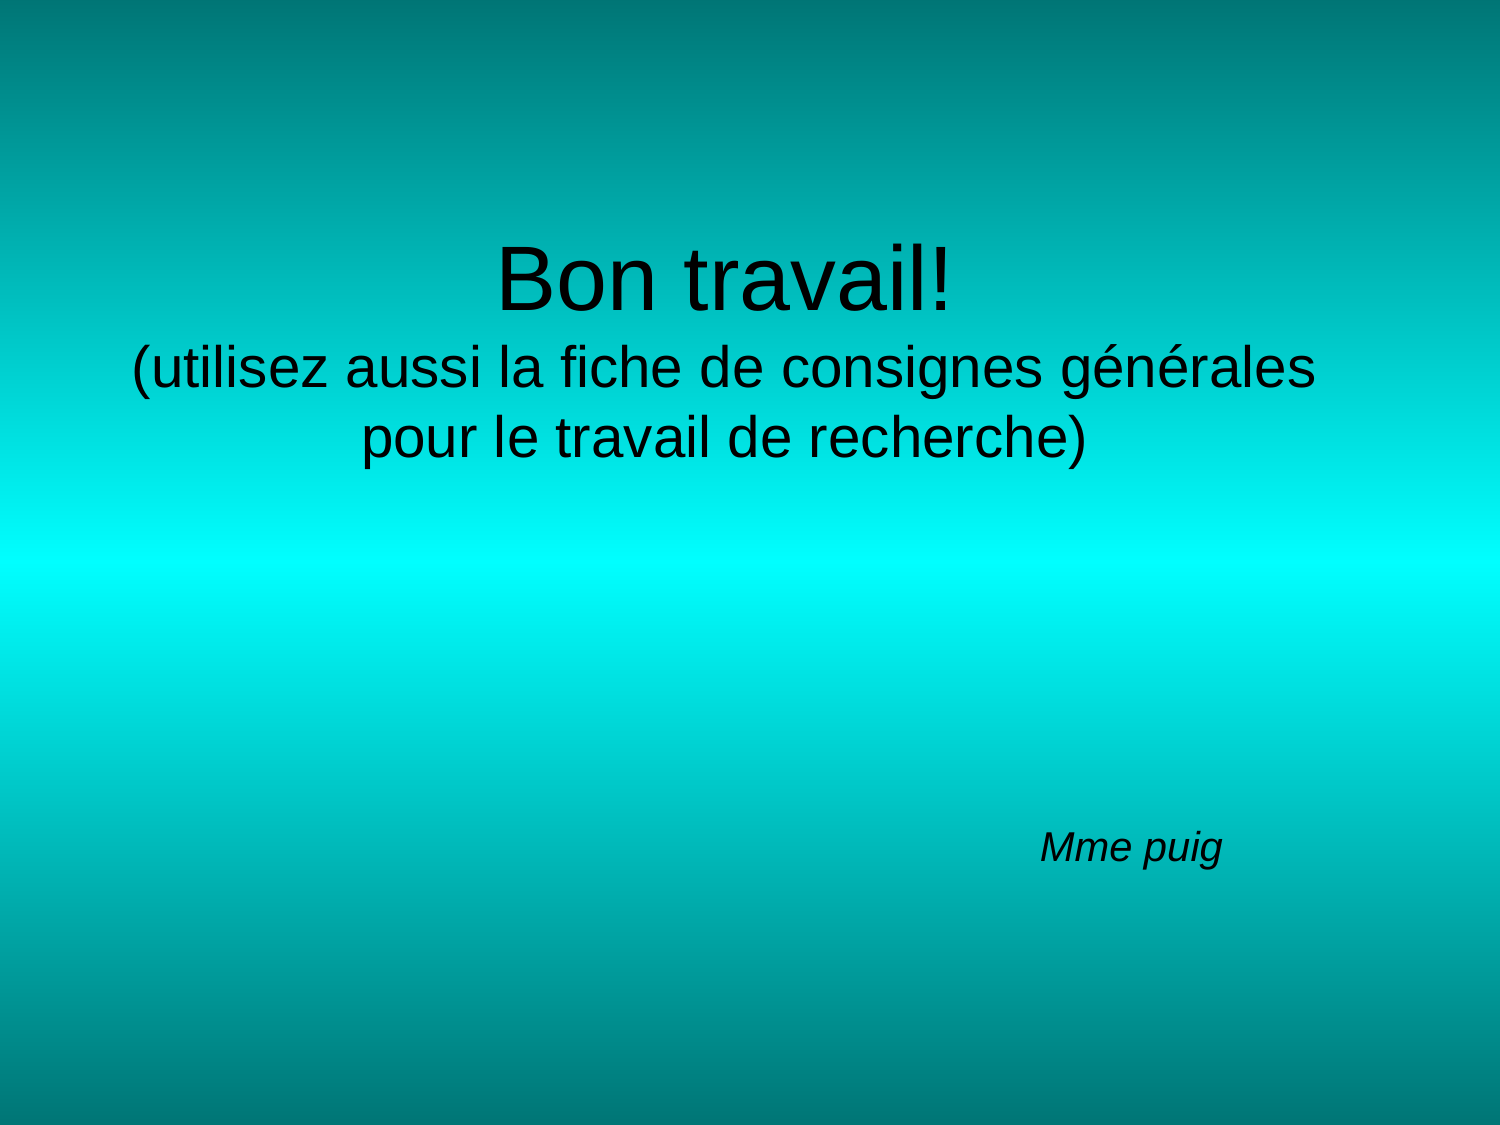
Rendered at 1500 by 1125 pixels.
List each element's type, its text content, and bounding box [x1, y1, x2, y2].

title Bon travail! (utilisez aussi la fiche de consignes générales pour le travail de recherche) [87, 211, 1363, 477]
list Mme puig [1024, 812, 1288, 888]
